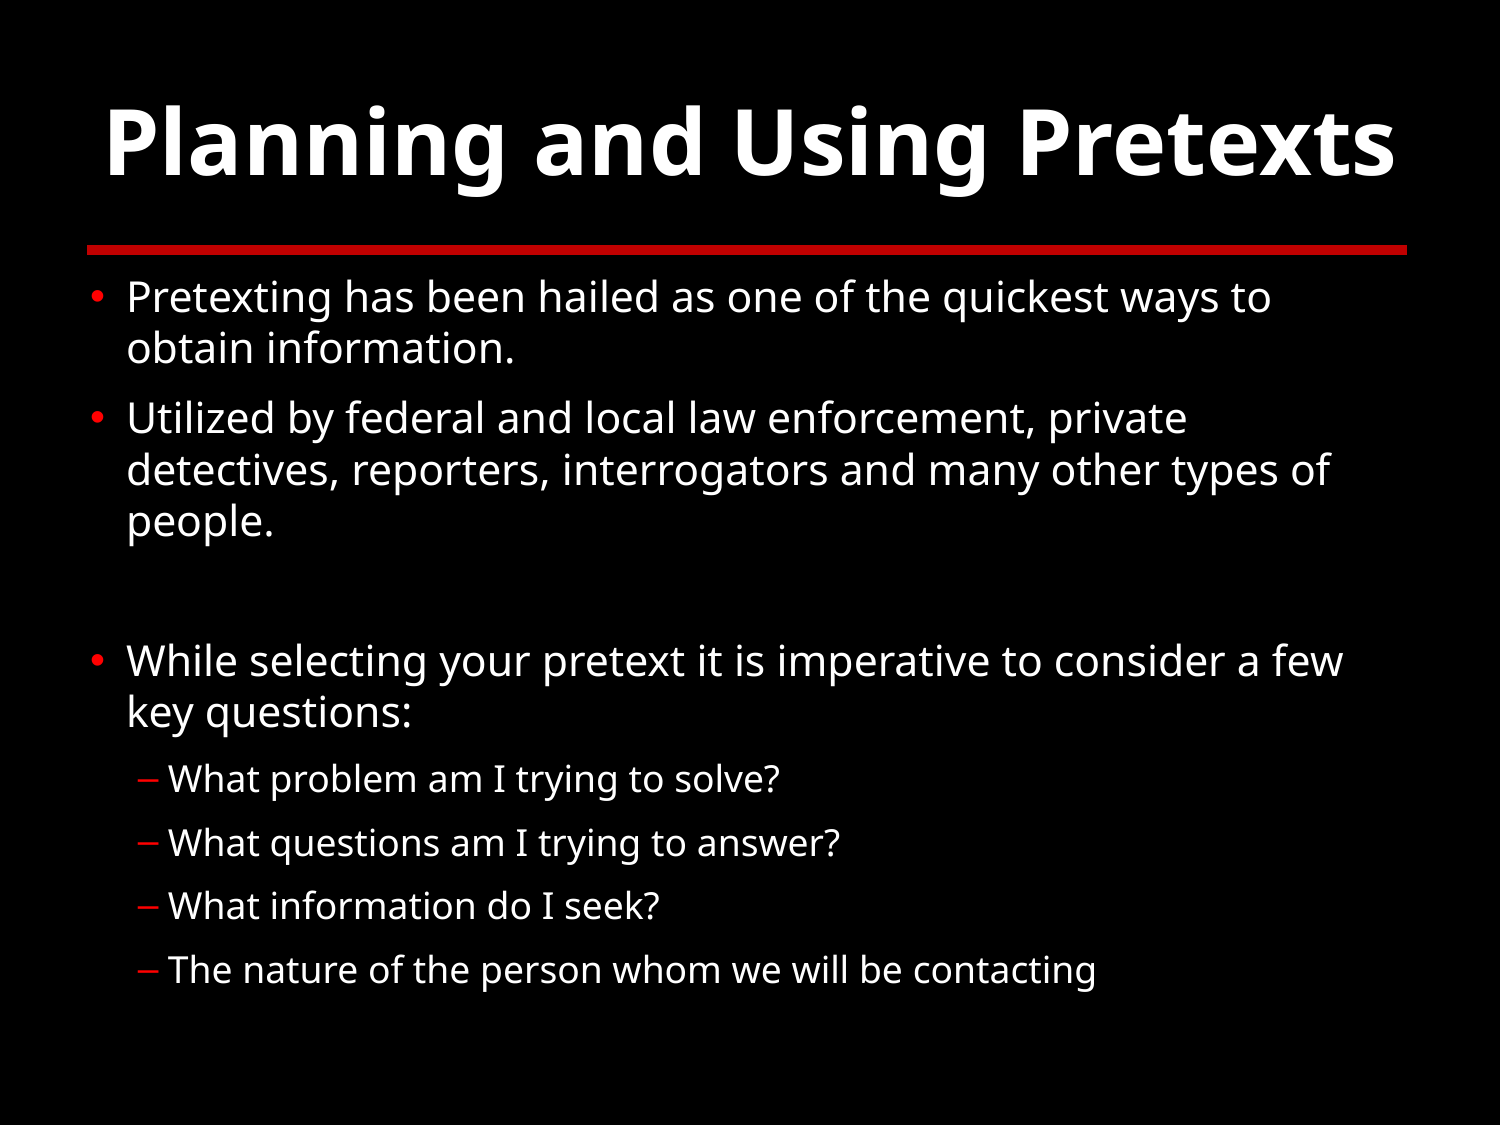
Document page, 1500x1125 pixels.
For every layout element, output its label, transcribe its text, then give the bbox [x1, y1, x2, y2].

title Planning and Using Pretexts [75, 45, 1425, 233]
list Pretexting has been hailed as one of the quickest ways to obtain information. Utilized by federal and local law enforcement, private detectives, reporters, interrogators and many other types of people. While selecting your pretext it is imperative to consider a few key questions: What problem am I trying to solve? What questions am I trying to answer? What information do I seek? The nature of the person whom we will be contacting [75, 262, 1425, 1005]
